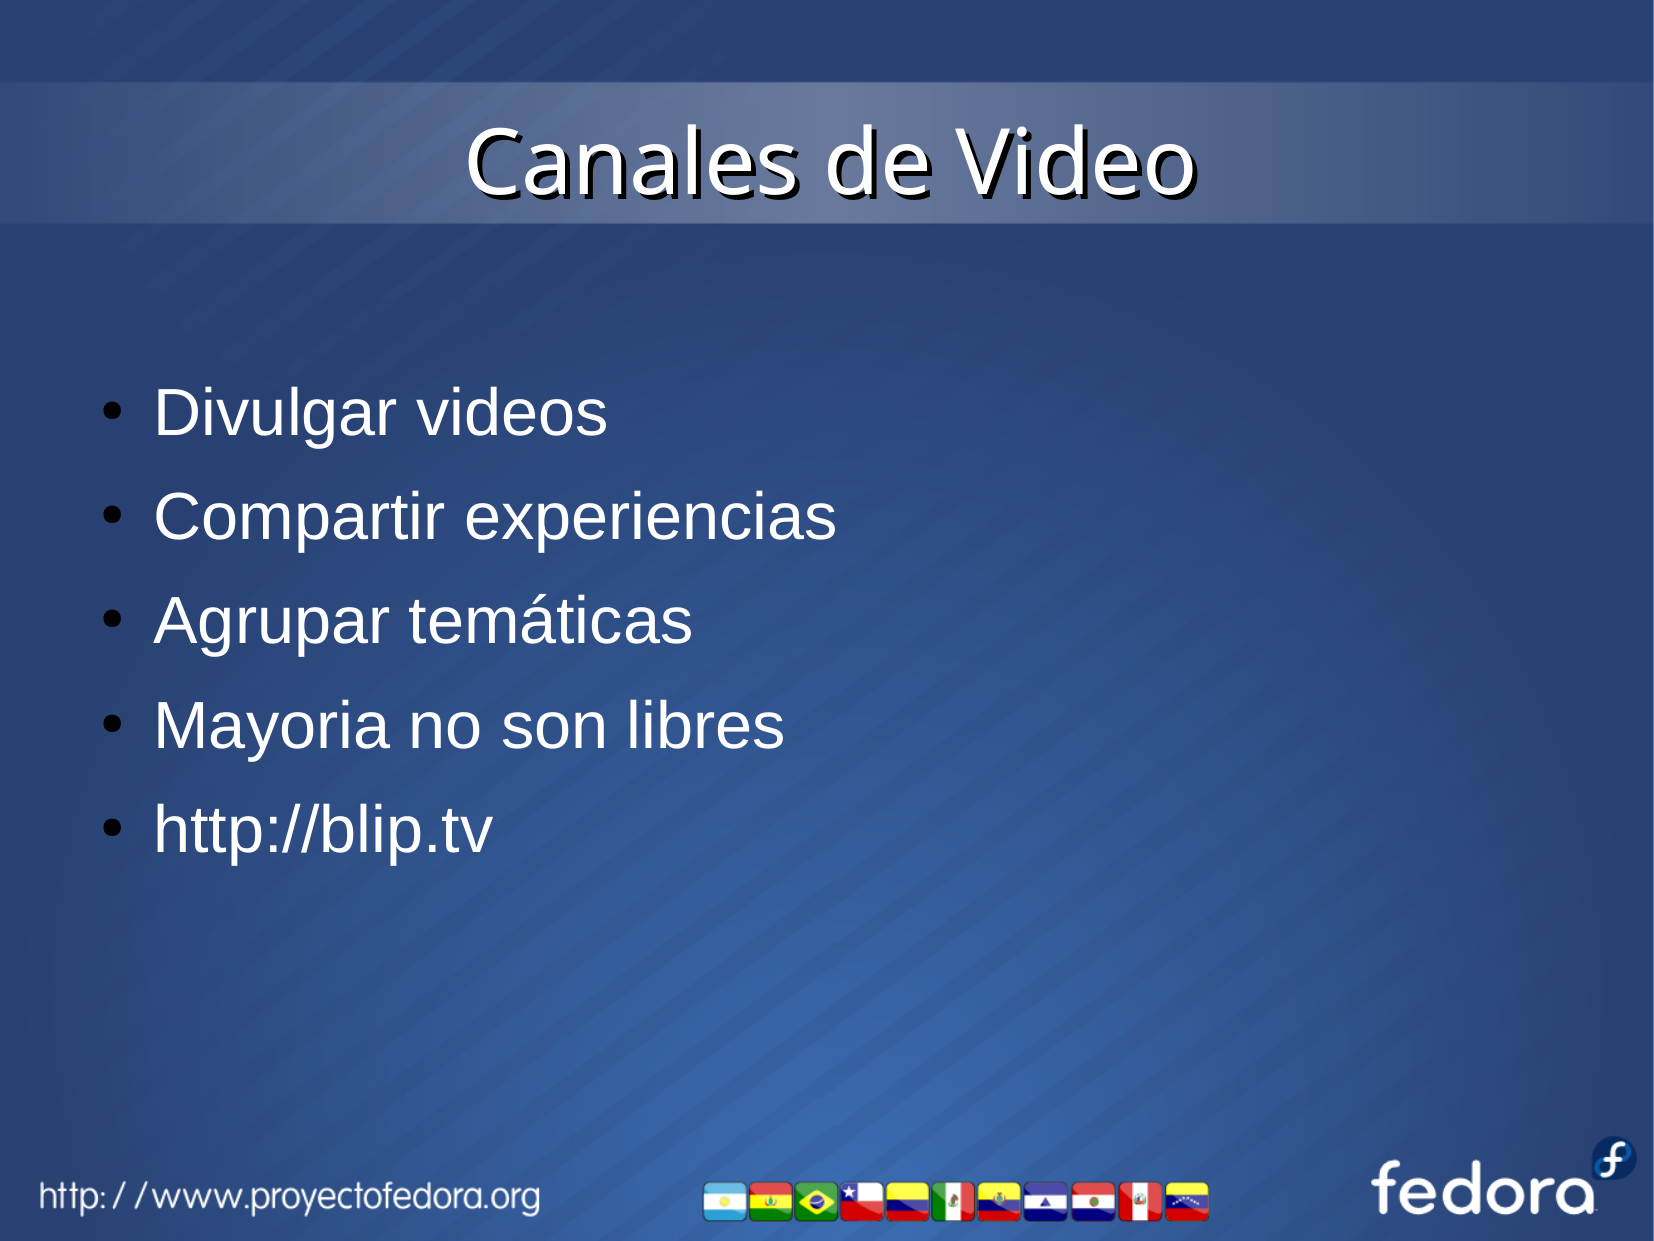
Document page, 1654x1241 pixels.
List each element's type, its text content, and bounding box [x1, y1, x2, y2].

picture [0, 0, 1654, 1241]
title Canales de Video [86, 62, 1576, 255]
list Divulgar videos Compartir experiencias Agrupar temáticas Mayoria no son libres http://blip.tv [82, 375, 1571, 1094]
